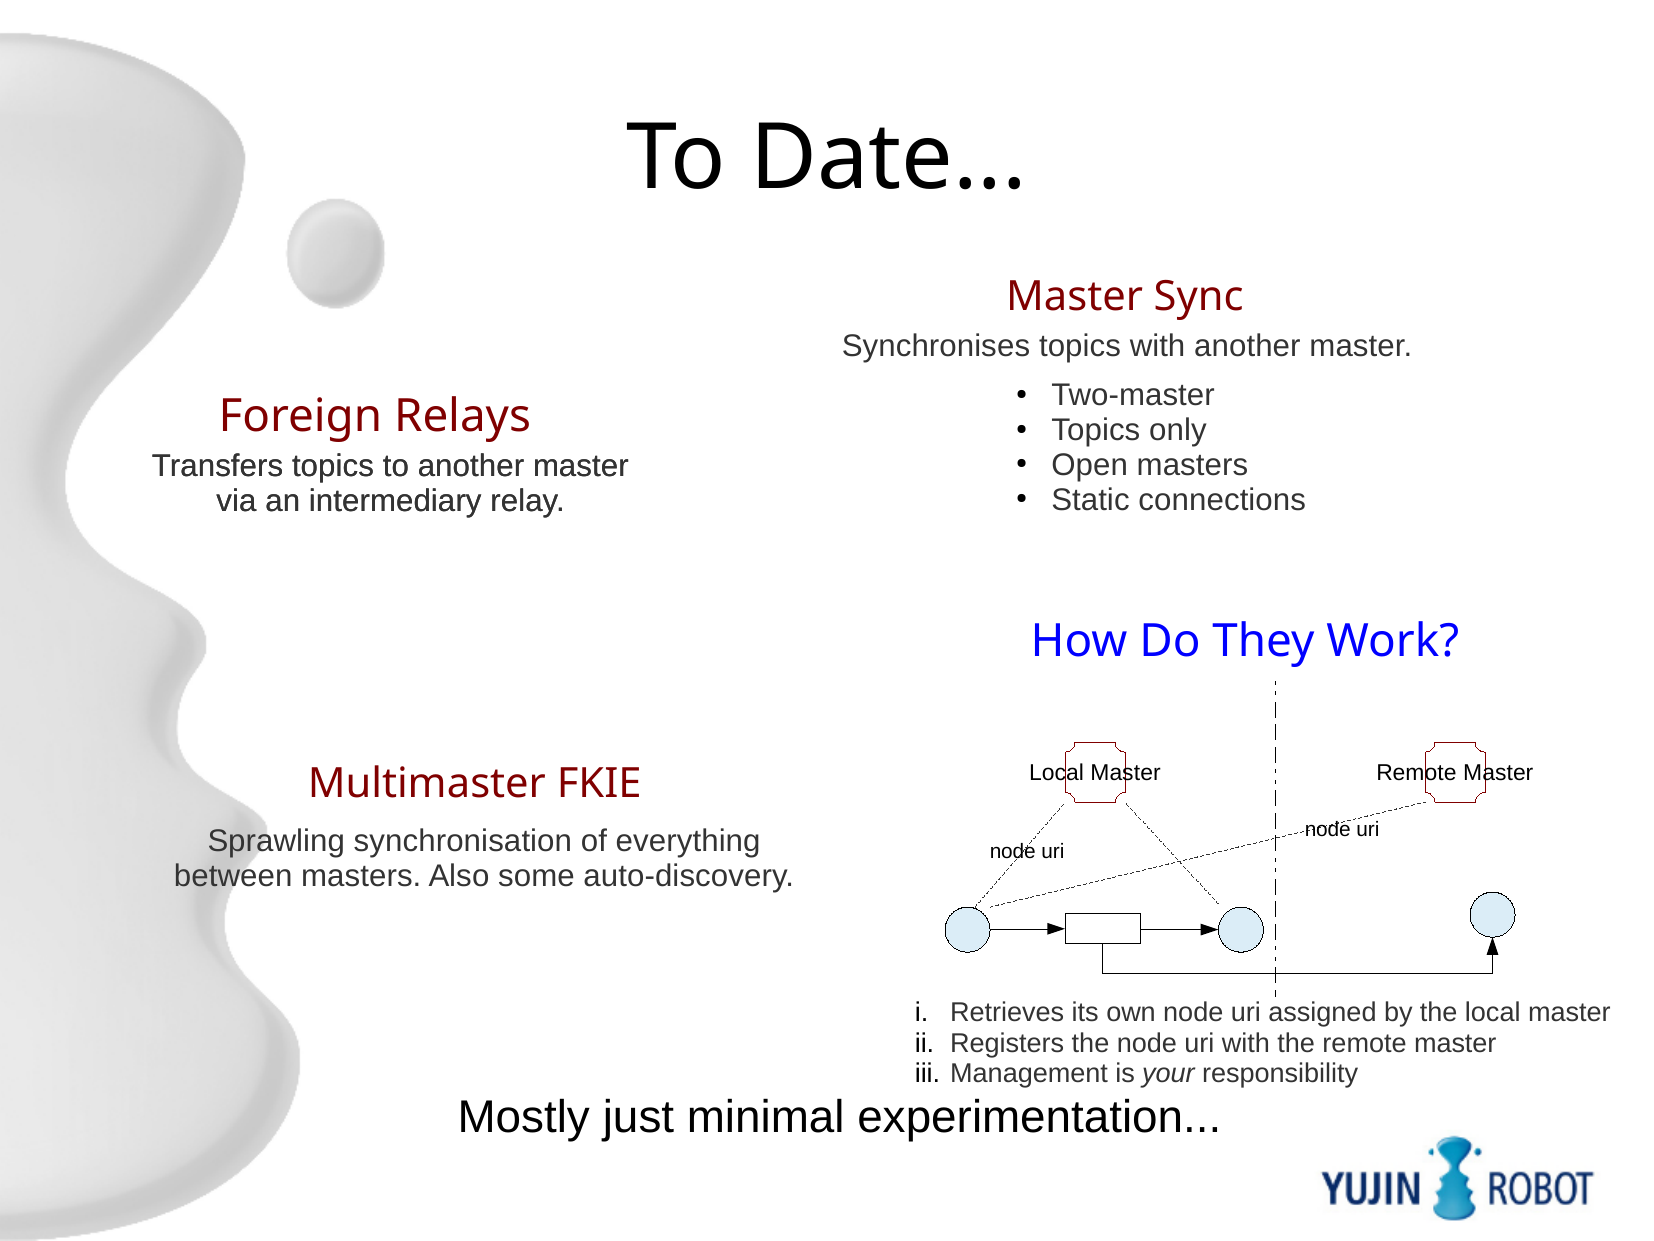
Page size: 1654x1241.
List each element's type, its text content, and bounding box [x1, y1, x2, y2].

text_box Multimaster FKIE [204, 745, 745, 808]
text_box Synchronises topics with another master. [827, 320, 1429, 371]
title To Date... [82, 49, 1571, 257]
text_box [945, 907, 991, 953]
text_box Retrieves its own node uri assigned by the local master Registers the node uri with the remote master Management is your responsibility [900, 990, 1639, 1131]
text_box node uri [975, 832, 1080, 871]
text_box [1470, 892, 1516, 938]
text_box node uri [1290, 810, 1395, 849]
text_box Two-master Topics only Open masters Static connections [1001, 370, 1351, 524]
text_box Master Sync [855, 258, 1396, 320]
picture [0, 0, 1654, 1241]
list Mostly just minimal experimentation... [90, 1100, 1591, 1175]
text_box [1065, 913, 1141, 944]
text_box Remote Master [1425, 742, 1486, 803]
text_box [1218, 907, 1264, 953]
text_box Local Master [1065, 742, 1126, 803]
text_box Foreign Relays [105, 375, 646, 443]
text_box Transfers topics to another master via an intermediary relay. [137, 440, 646, 526]
text_box How Do They Work? [975, 600, 1516, 668]
text_box Sprawling synchronisation of everything between masters. Also some auto-discovery. [159, 815, 811, 901]
